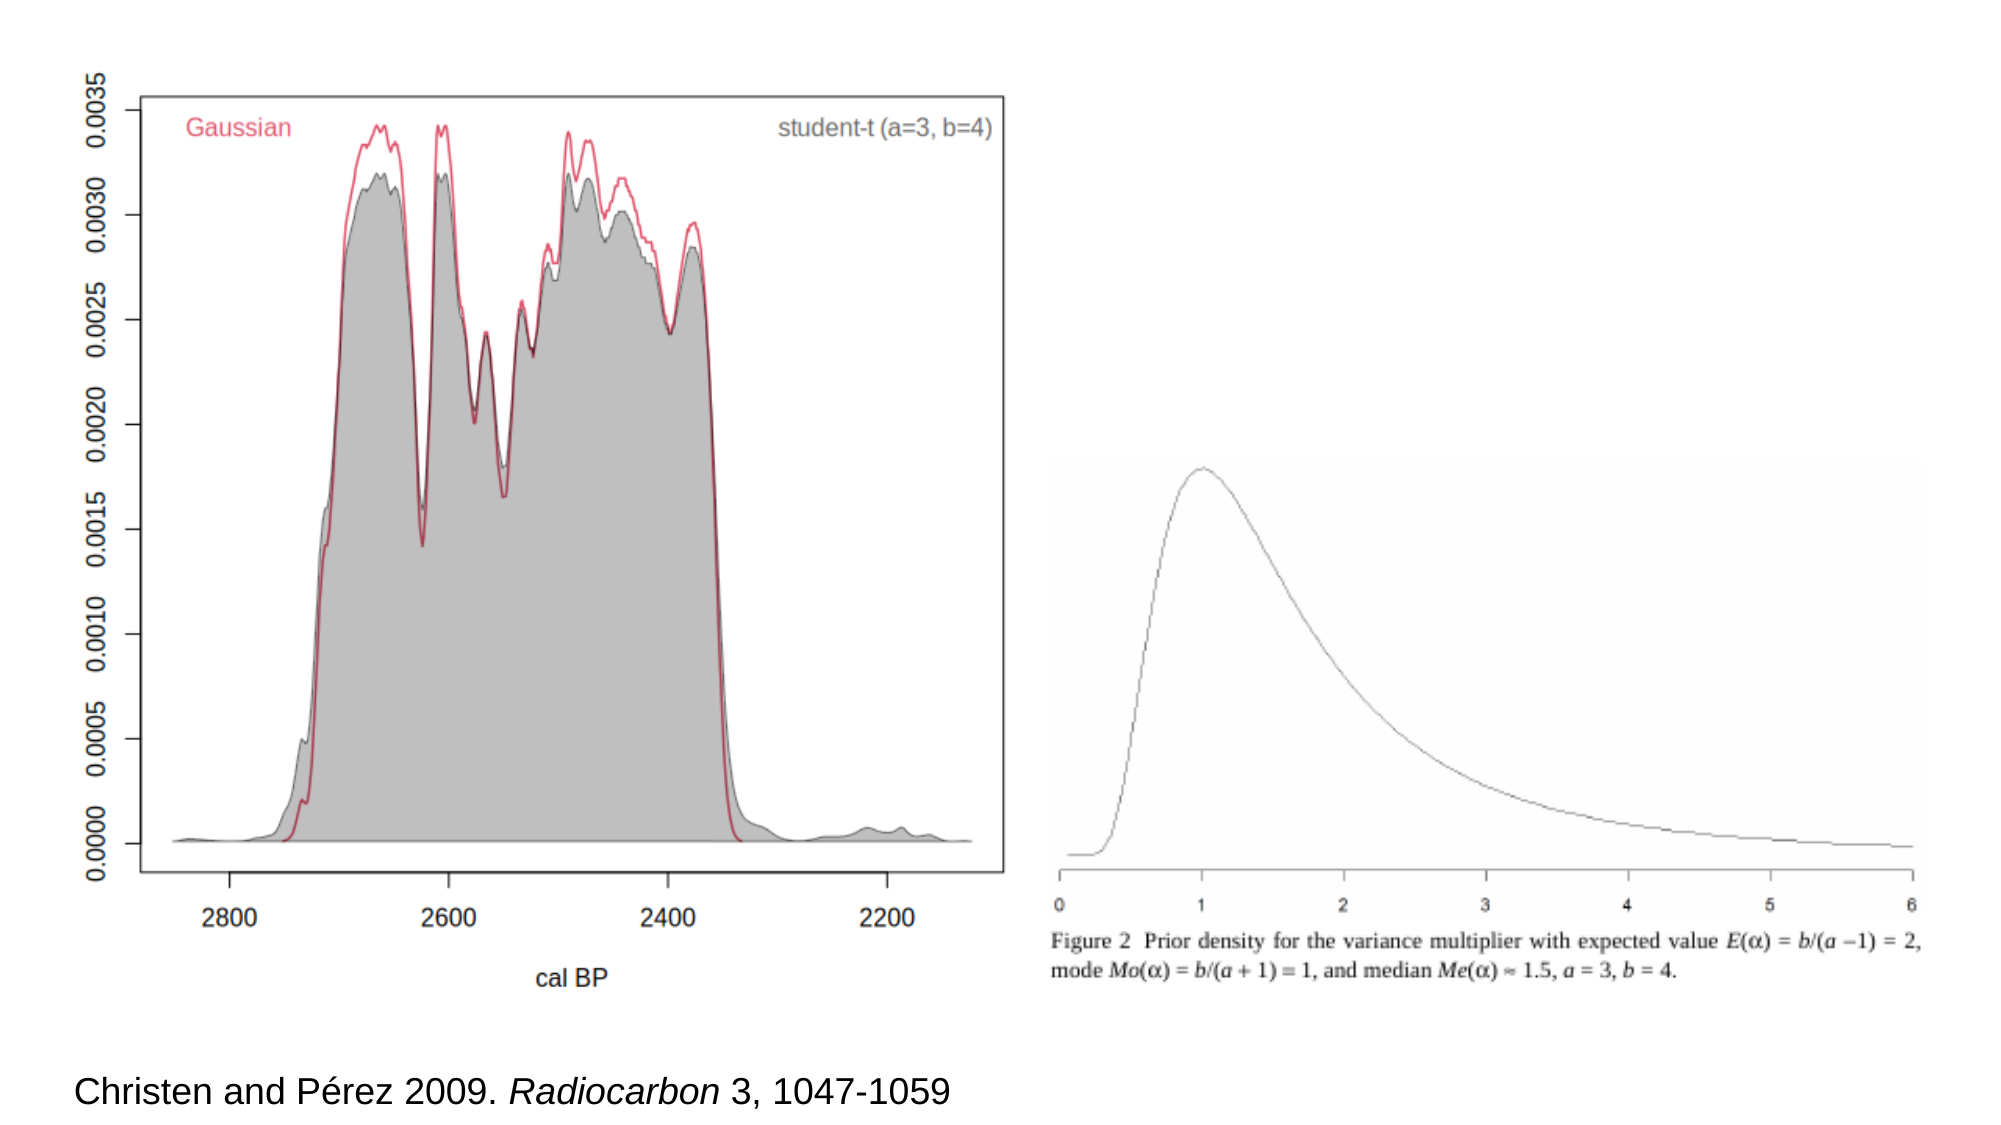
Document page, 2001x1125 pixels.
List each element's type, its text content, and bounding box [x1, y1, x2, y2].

text_box Christen and Pérez 2009. Radiocarbon 3, 1047-1059 [59, 1062, 966, 1120]
picture [57, 58, 2000, 1001]
